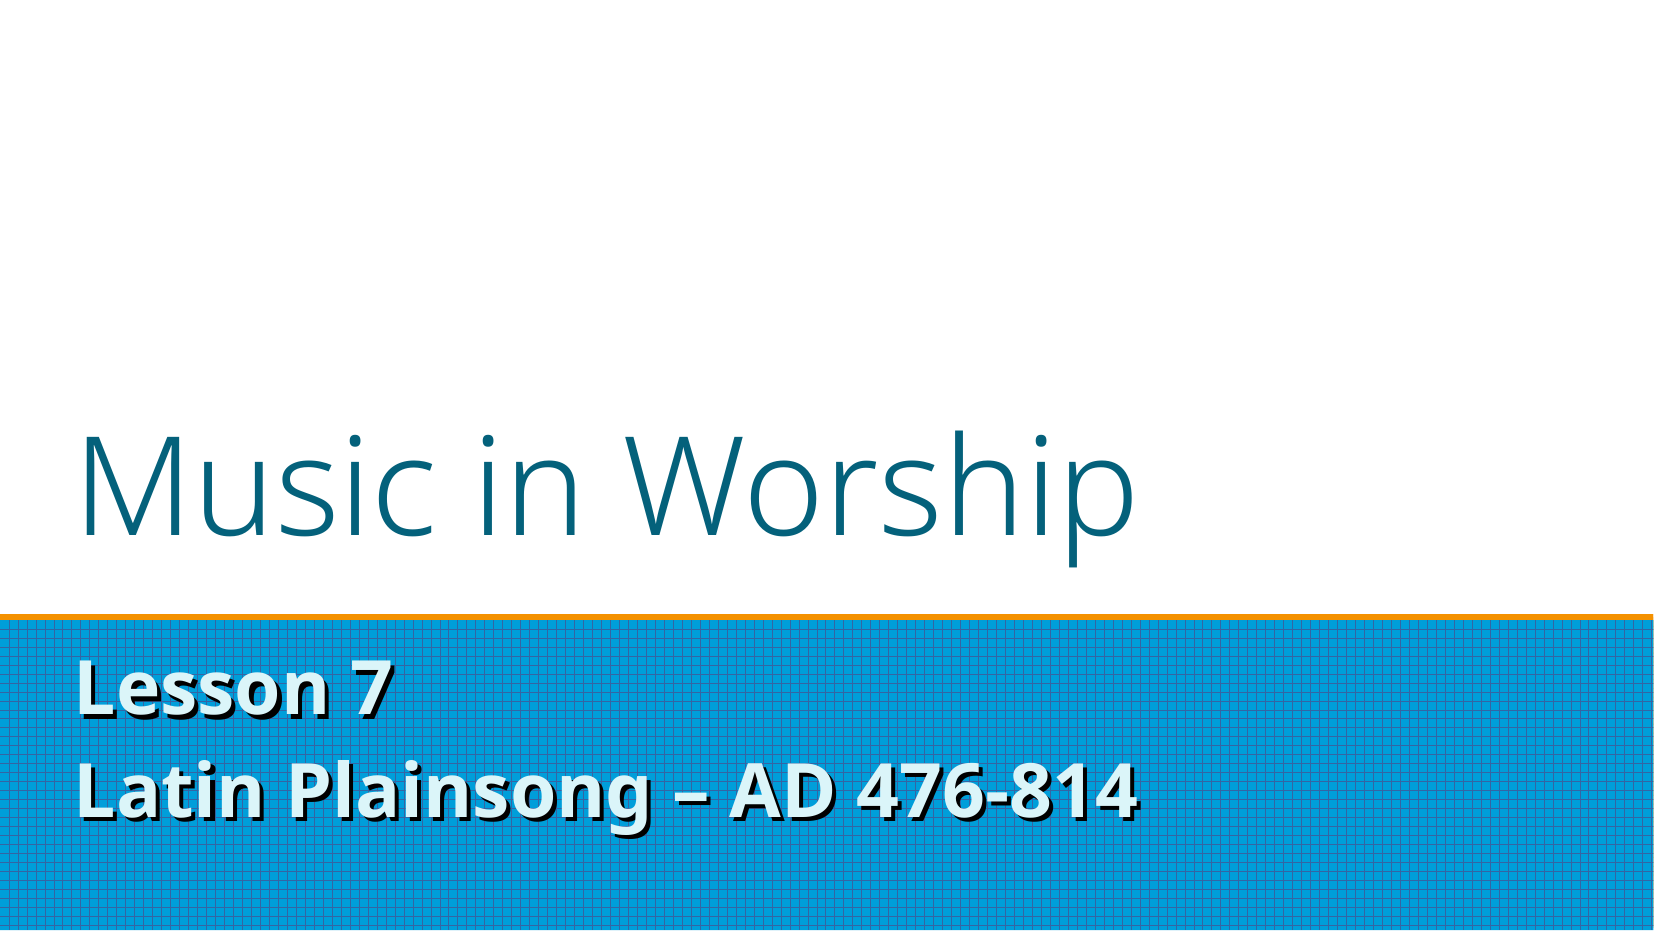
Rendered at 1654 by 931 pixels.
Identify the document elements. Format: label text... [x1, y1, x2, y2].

subtitle Lesson 7 Latin Plainsong – AD 476-814 [73, 634, 1551, 840]
title Music in Worship [73, 44, 1551, 576]
